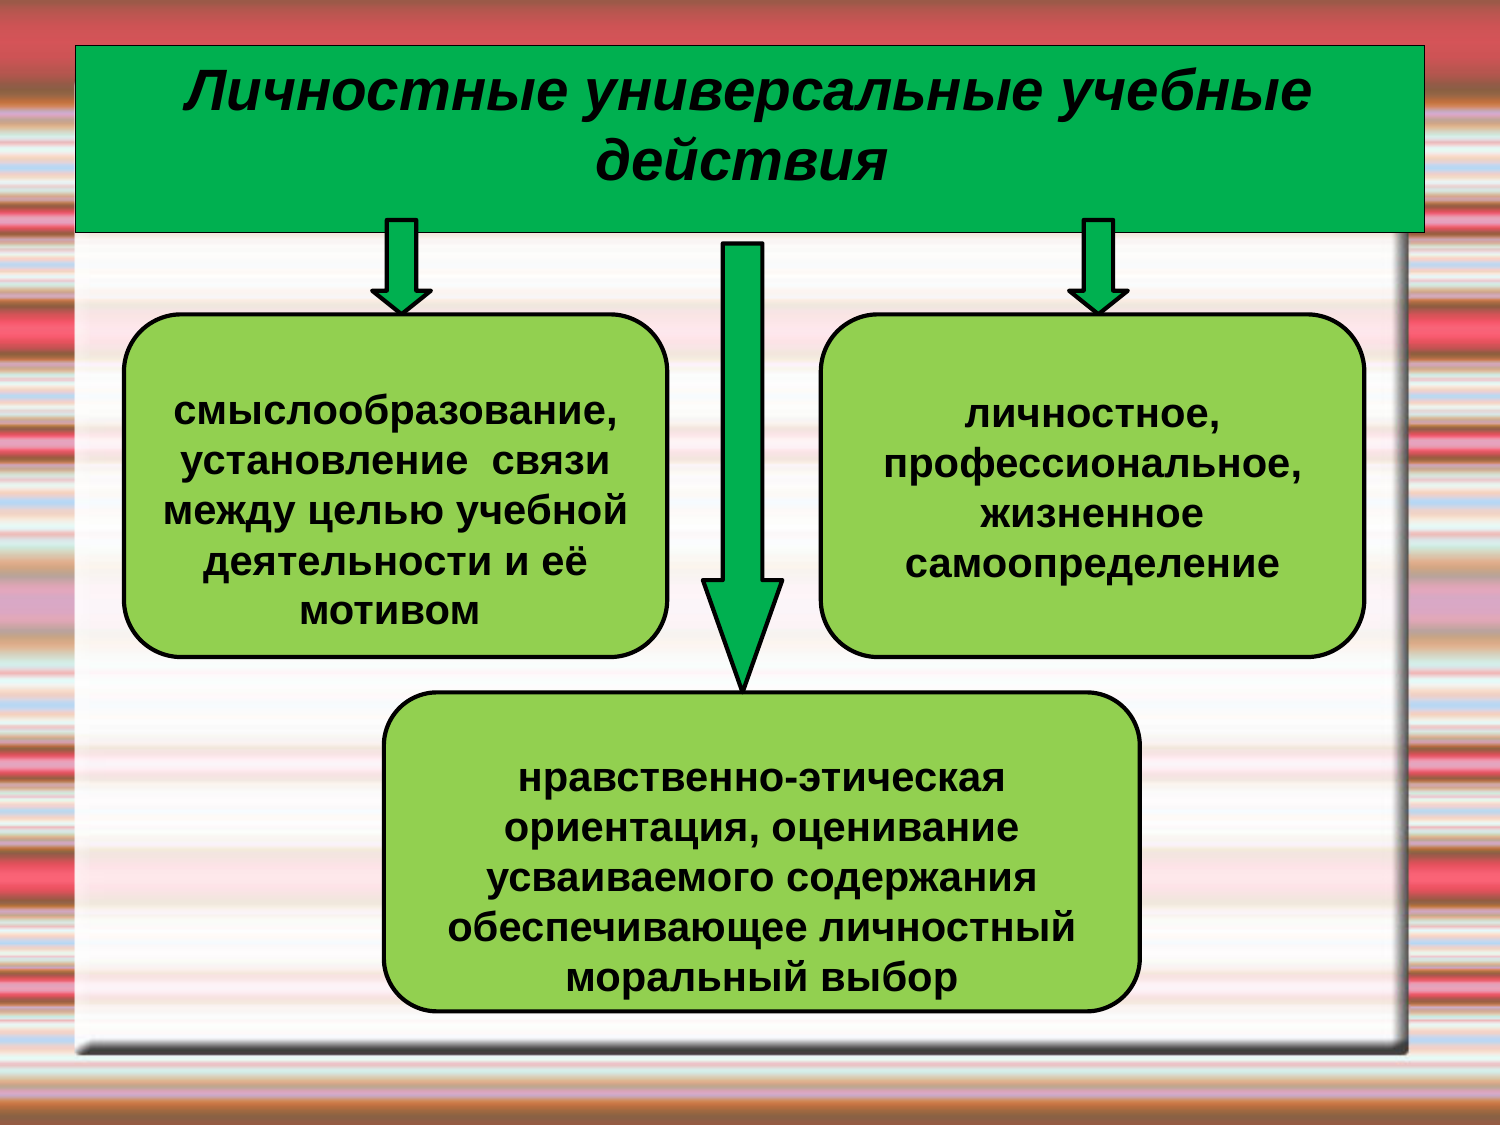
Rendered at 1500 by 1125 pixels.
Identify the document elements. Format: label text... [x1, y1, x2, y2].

text_box [372, 219, 431, 315]
text_box личностное, профессиональное, жизненное самоопределение [820, 314, 1365, 658]
text_box [702, 243, 783, 693]
text_box [1069, 219, 1128, 315]
title Личностные универсальные учебные действия [75, 45, 1425, 233]
text_box нравственно-этическая ориентация, оценивание усваиваемого содержания обеспечивающее личностный моральный выбор [383, 692, 1140, 1012]
picture [0, 0, 1500, 1125]
text_box смыслообразование, установление связи между целью учебной деятельности и её мотивом [123, 314, 668, 658]
